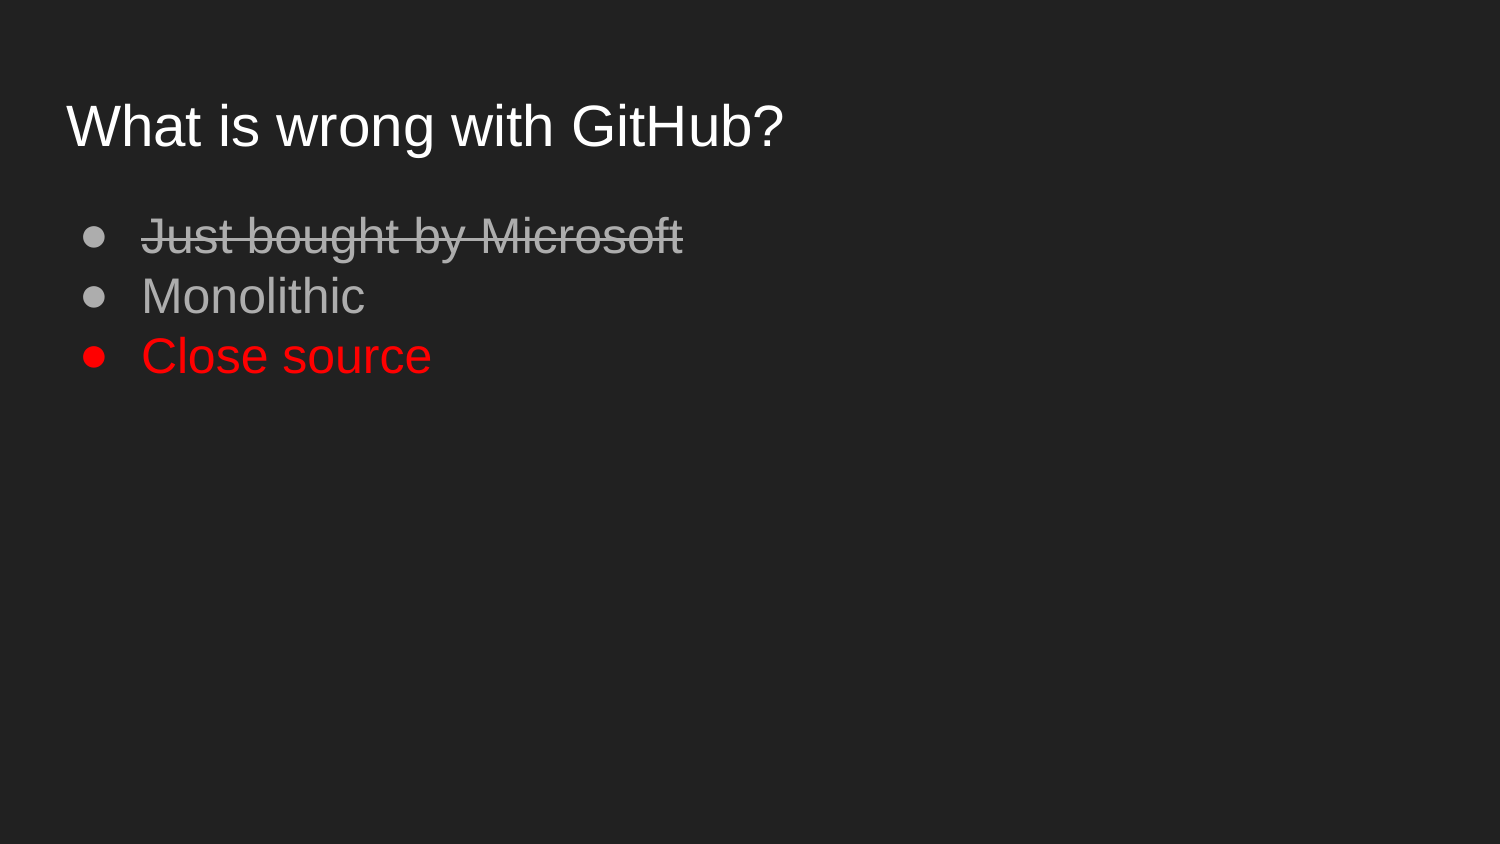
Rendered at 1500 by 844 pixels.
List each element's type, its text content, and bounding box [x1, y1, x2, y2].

title What is wrong with GitHub? [51, 72, 1449, 167]
list Just bought by Microsoft Monolithic Close source [51, 189, 1449, 750]
